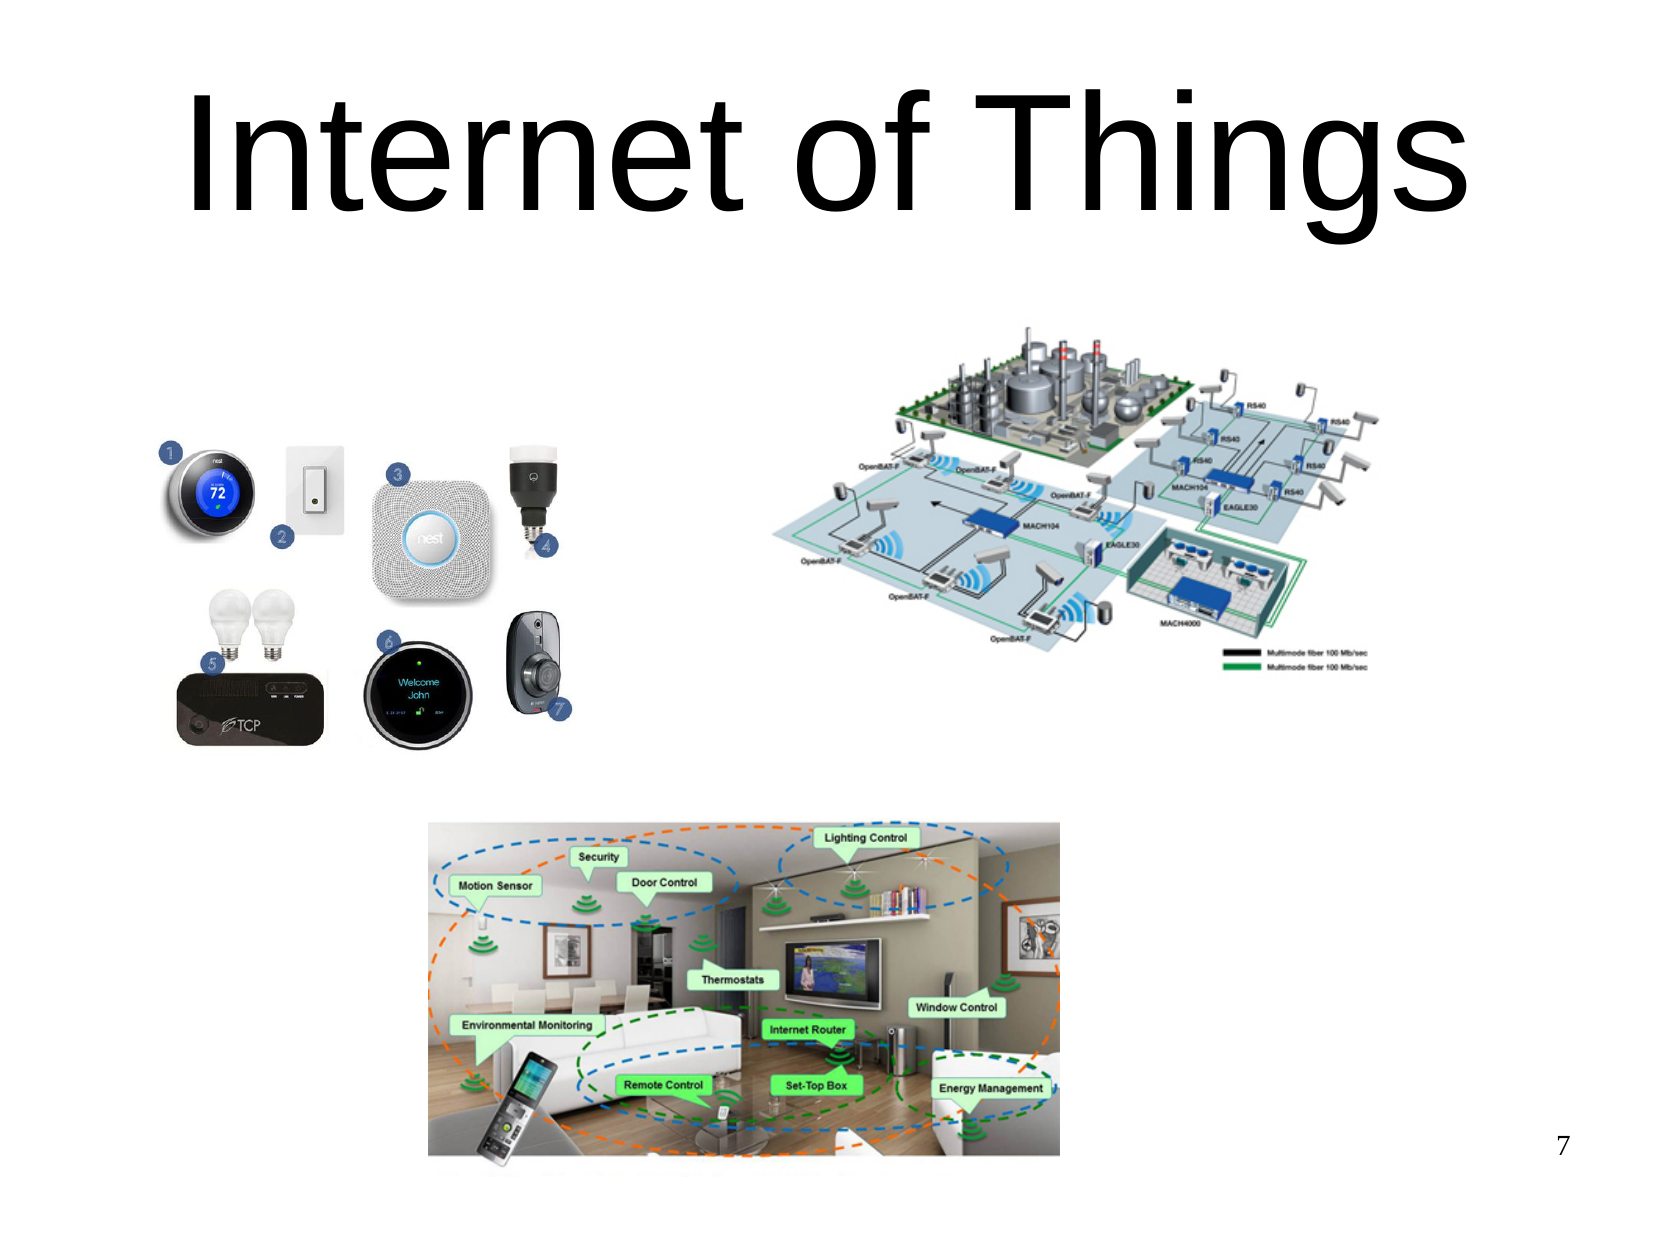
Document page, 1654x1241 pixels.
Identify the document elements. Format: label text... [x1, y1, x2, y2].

picture [147, 424, 579, 774]
title Internet of Things [82, 49, 1571, 257]
picture [767, 318, 1393, 680]
picture [428, 818, 1060, 1177]
